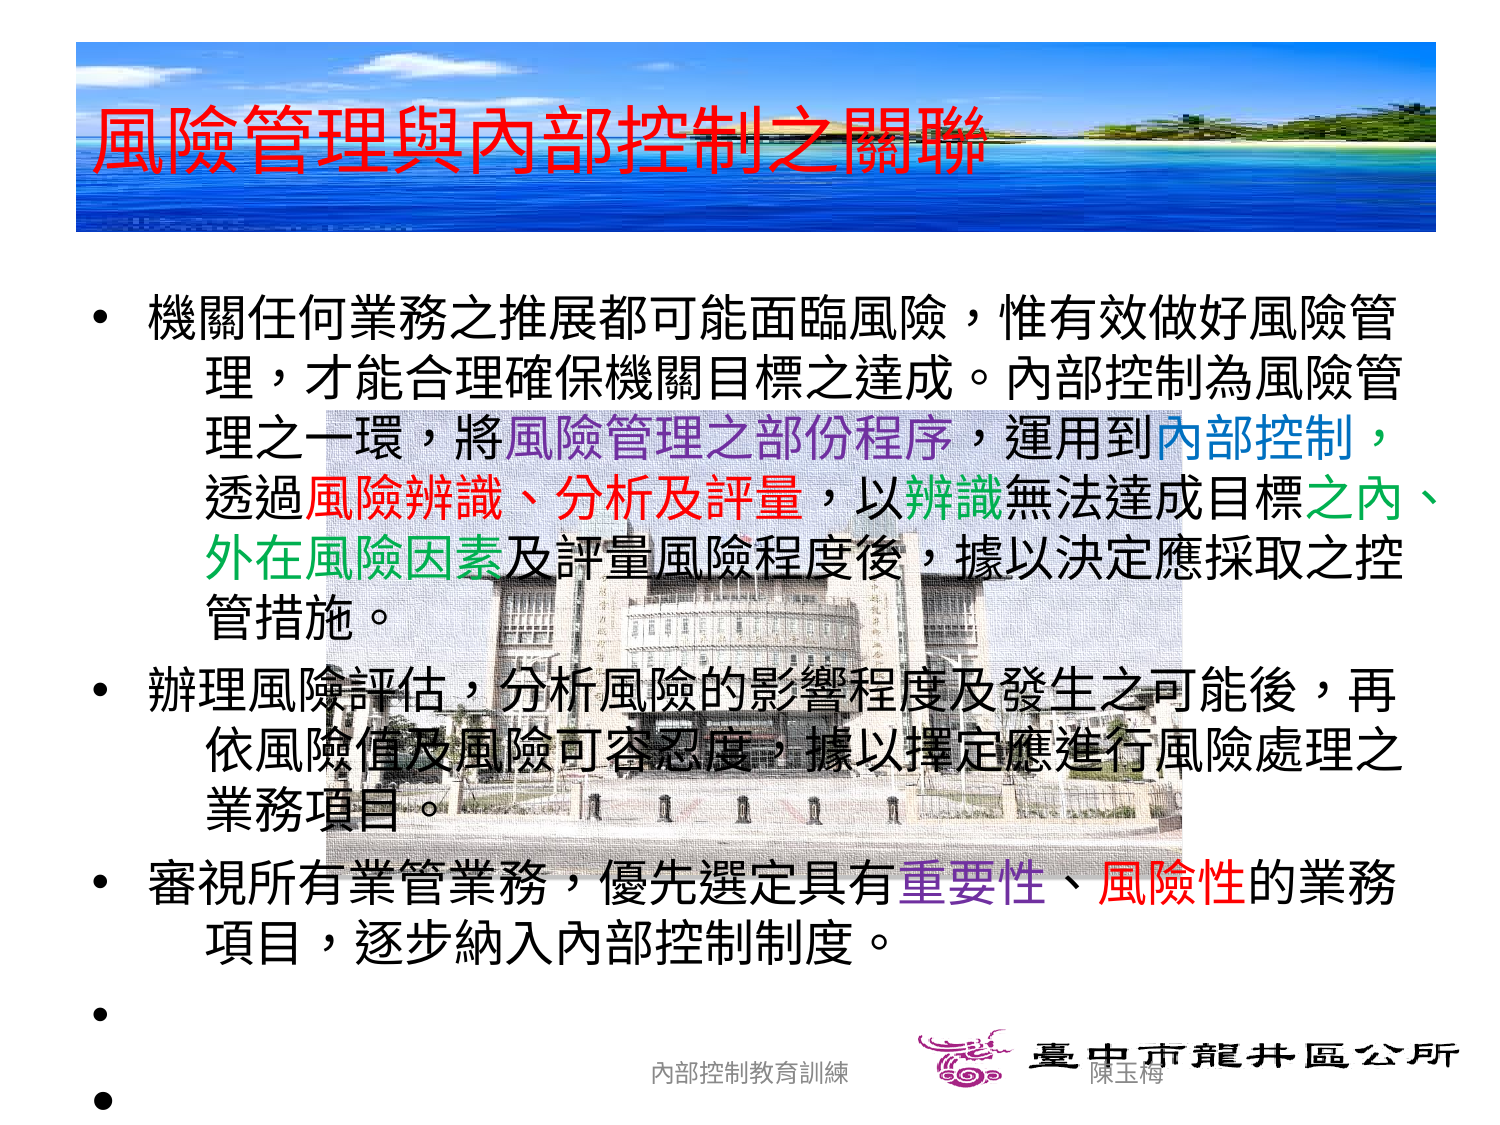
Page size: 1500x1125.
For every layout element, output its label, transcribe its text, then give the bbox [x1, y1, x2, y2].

title 風險管理與內部控制之關聯 [75, 45, 1426, 233]
text_box 內部控制教育訓練 [512, 1042, 988, 1103]
text_box 陳玉梅 [1074, 1042, 1426, 1103]
list 機關任何業務之推展都可能面臨風險，惟有效做好風險管理，才能合理確保機關目標之達成。內部控制為風險管理之一環，將風險管理之部份程序，運用到內部控制，透過風險辨識、分析及評量，以辨識無法達成目標之內、外在風險因素及評量風險程度後，據以決定應採取之控管措施。 辦理風險評估，分析風險的影響程度及發生之可能後，再依風險值及風險可容忍度，據以擇定應進行風險處理之業務項目。 審視所有業管業務，優先選定具有重要性、風險性的業務項目，逐步納入內部控制制度。 [76, 278, 1436, 1000]
